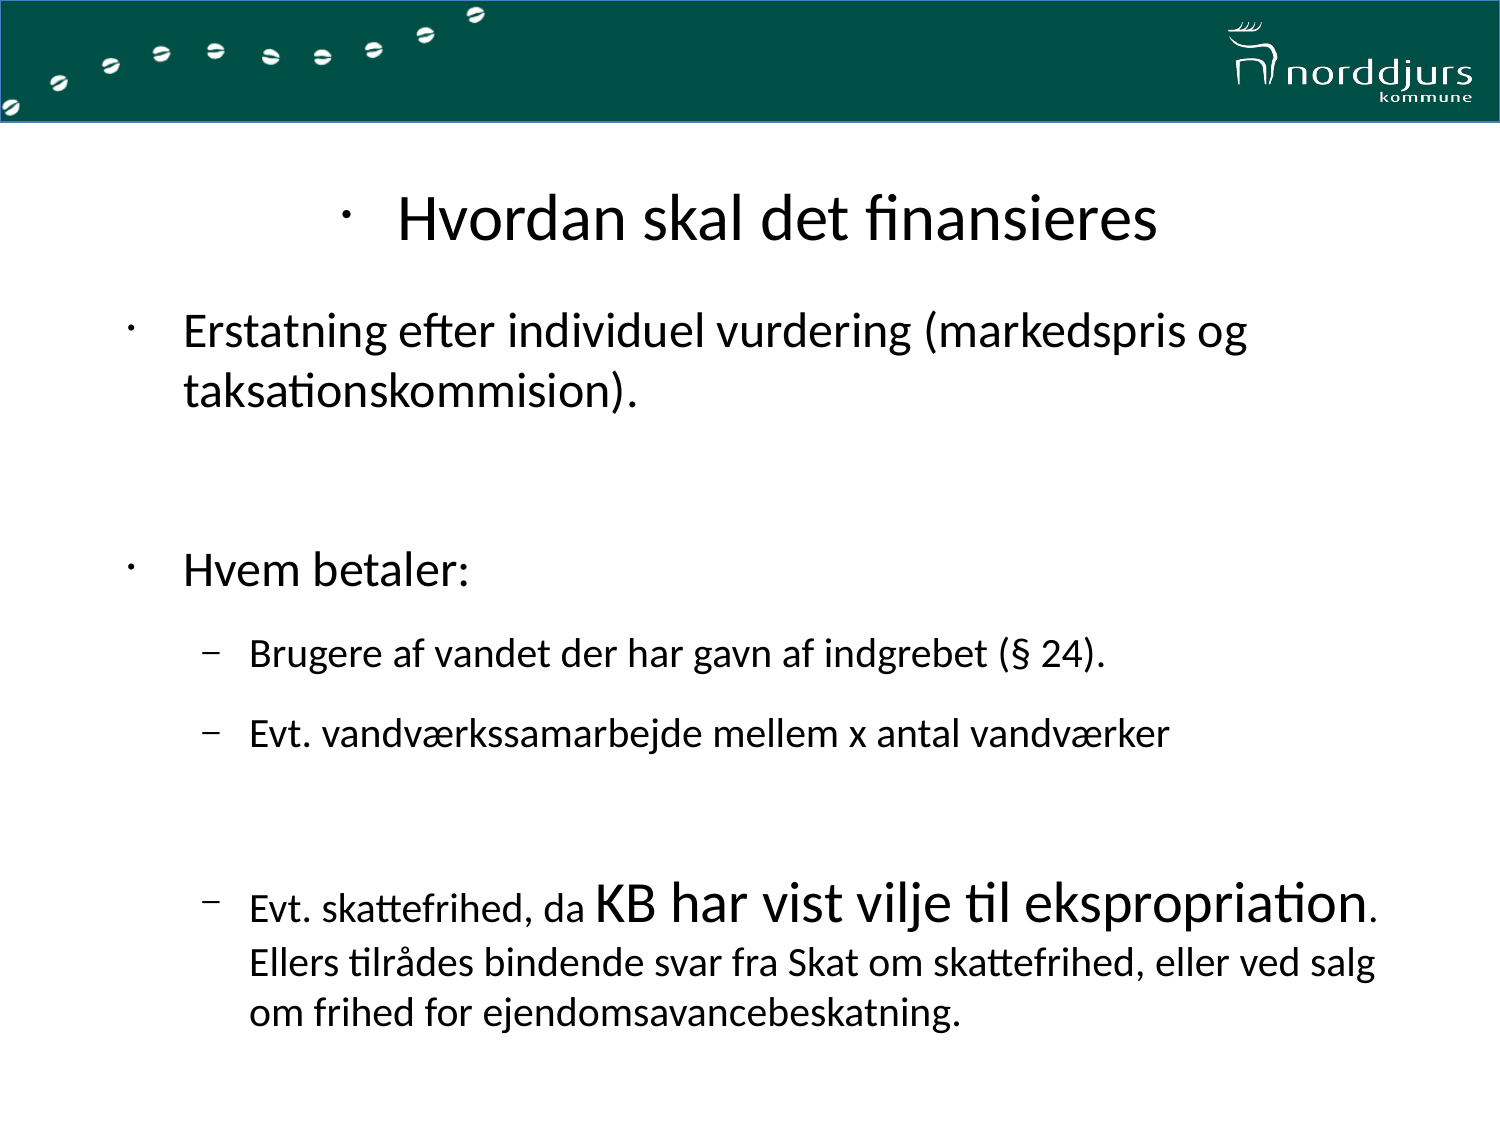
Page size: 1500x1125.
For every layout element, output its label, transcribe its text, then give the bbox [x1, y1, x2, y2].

picture [296, 0, 528, 111]
picture [1228, 22, 1472, 102]
list Erstatning efter individuel vurdering (markedspris og taksationskommision). Hvem betaler: Brugere af vandet der har gavn af indgrebet (§ 24). Evt. vandværkssamarbejde mellem x antal vandværker Evt. skattefrihed, da KB har vist vilje til ekspropriation. Ellers tilrådes bindende svar fra Skat om skattefrihed, eller ved salg om frihed for ejendomsavancebeskatning. [112, 290, 1412, 1048]
list Hvordan skal det finansieres [112, 166, 1388, 248]
